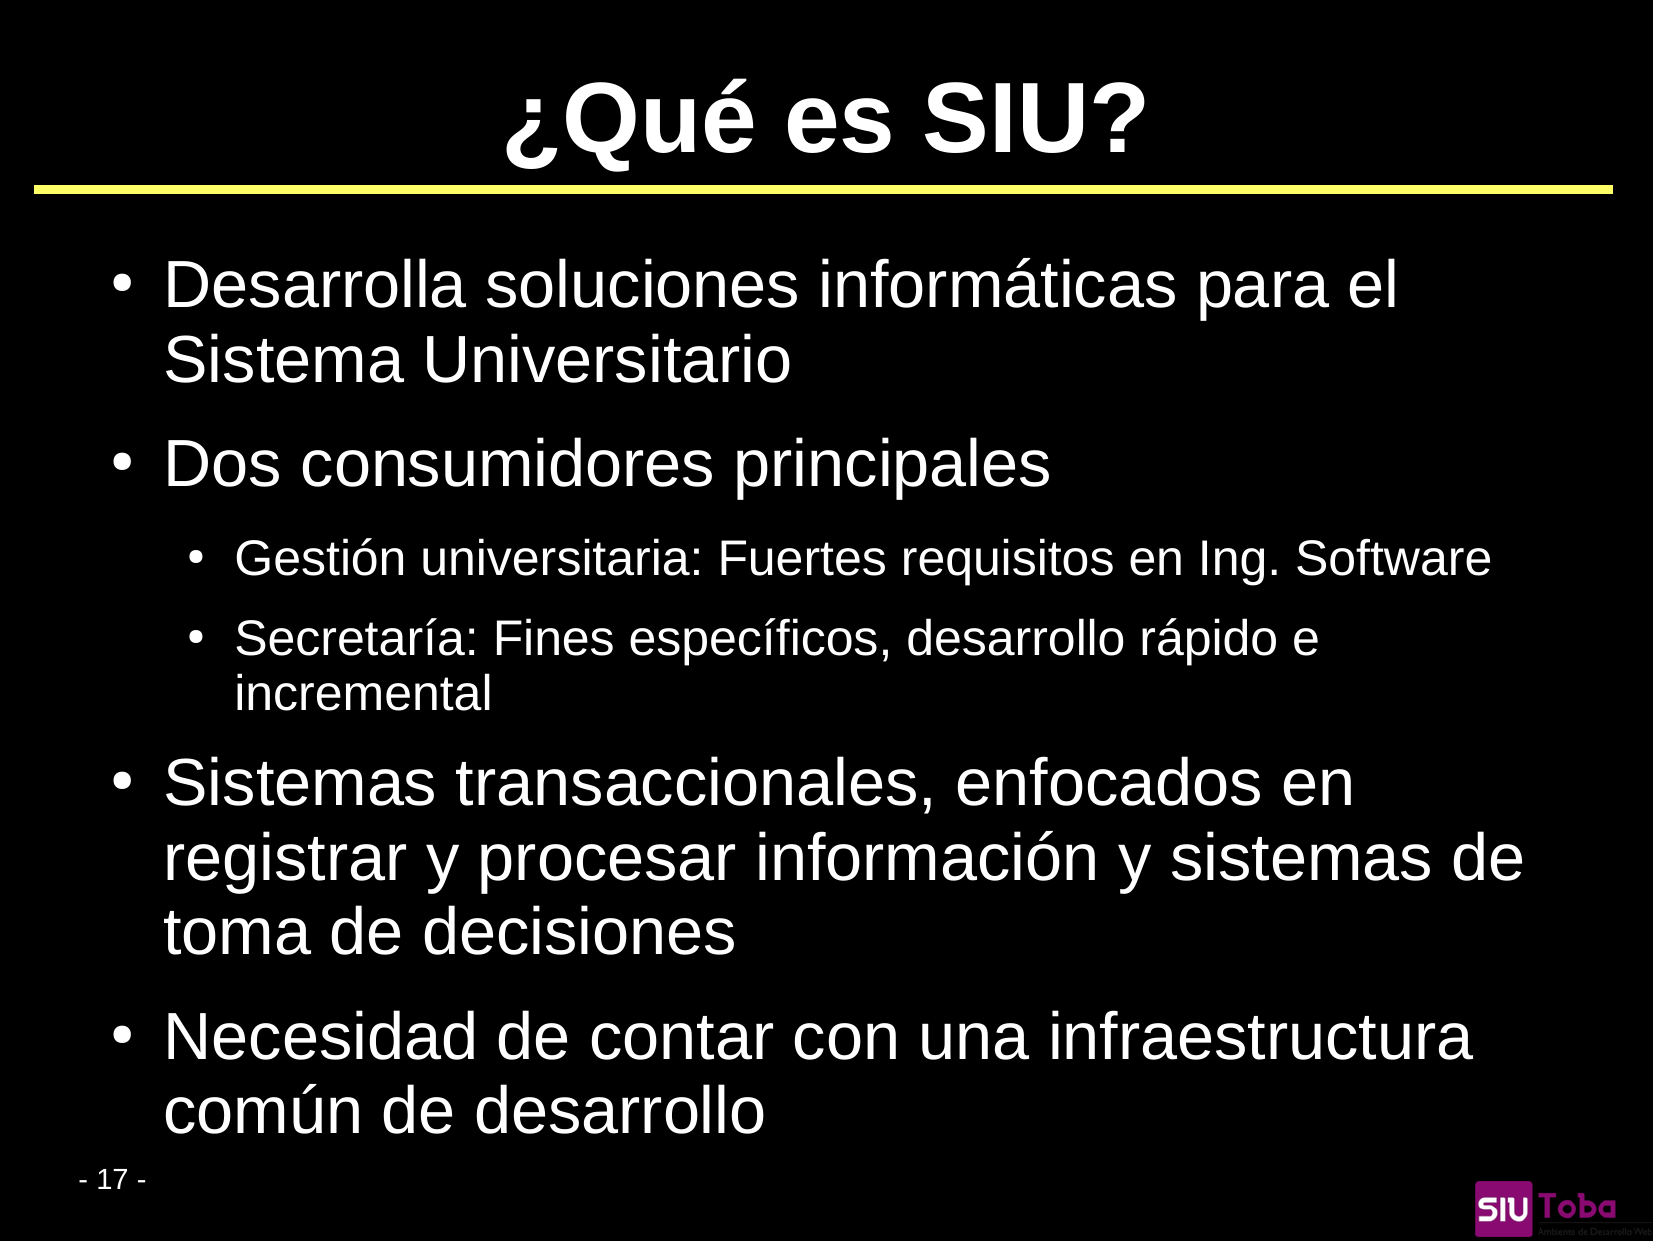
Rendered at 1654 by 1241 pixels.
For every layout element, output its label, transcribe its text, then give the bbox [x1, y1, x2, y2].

list Desarrolla soluciones informáticas para el Sistema Universitario Dos consumidores principales Gestión universitaria: Fuertes requisitos en Ing. Software Secretaría: Fines específicos, desarrollo rápido e incremental Sistemas transaccionales, enfocados en registrar y procesar información y sistemas de toma de decisiones Necesidad de contar con una infraestructura común de desarrollo [92, 247, 1575, 1201]
picture [1475, 1181, 1652, 1237]
title ¿Qué es SIU? [58, 47, 1594, 188]
